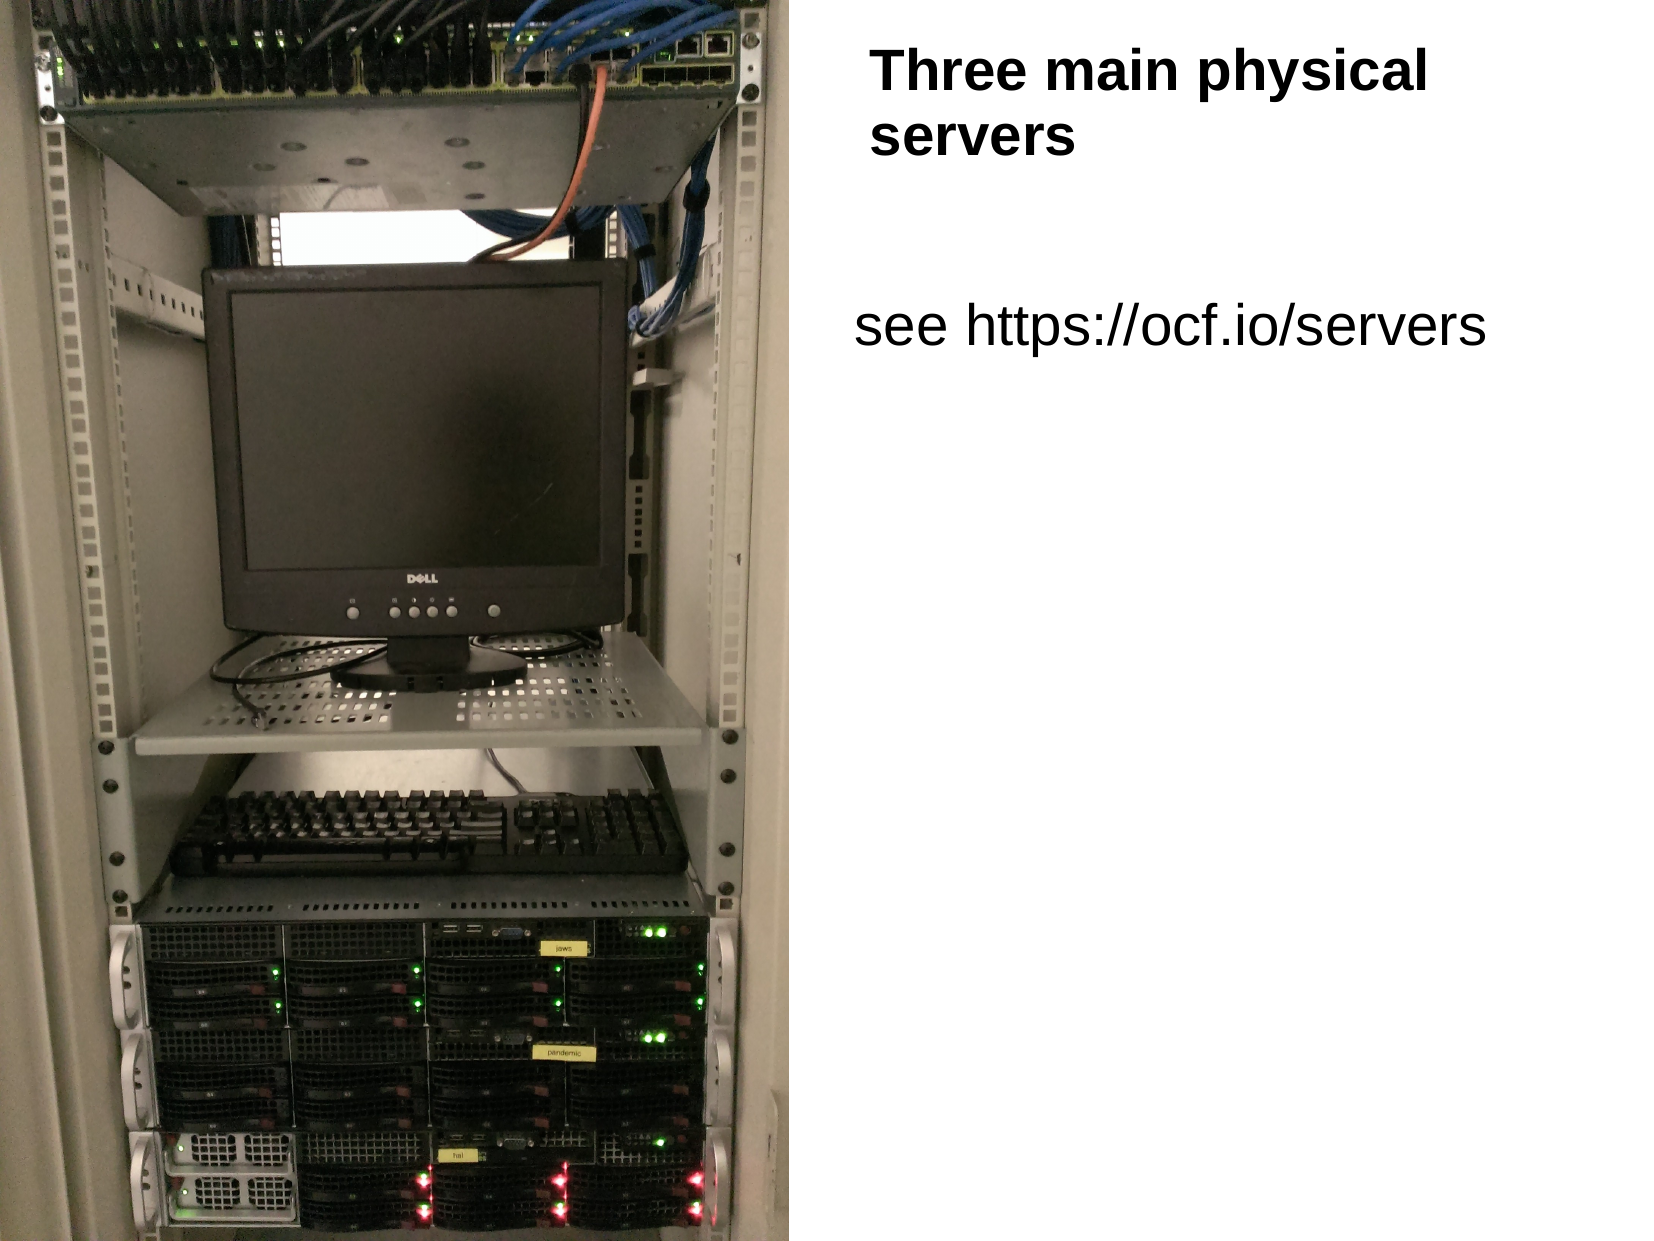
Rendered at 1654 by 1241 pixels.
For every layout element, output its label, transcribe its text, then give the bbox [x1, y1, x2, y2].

picture [0, 0, 789, 1241]
text_box see https://ocf.io/servers [840, 285, 1576, 391]
text_box Three main physical servers [855, 30, 1636, 175]
